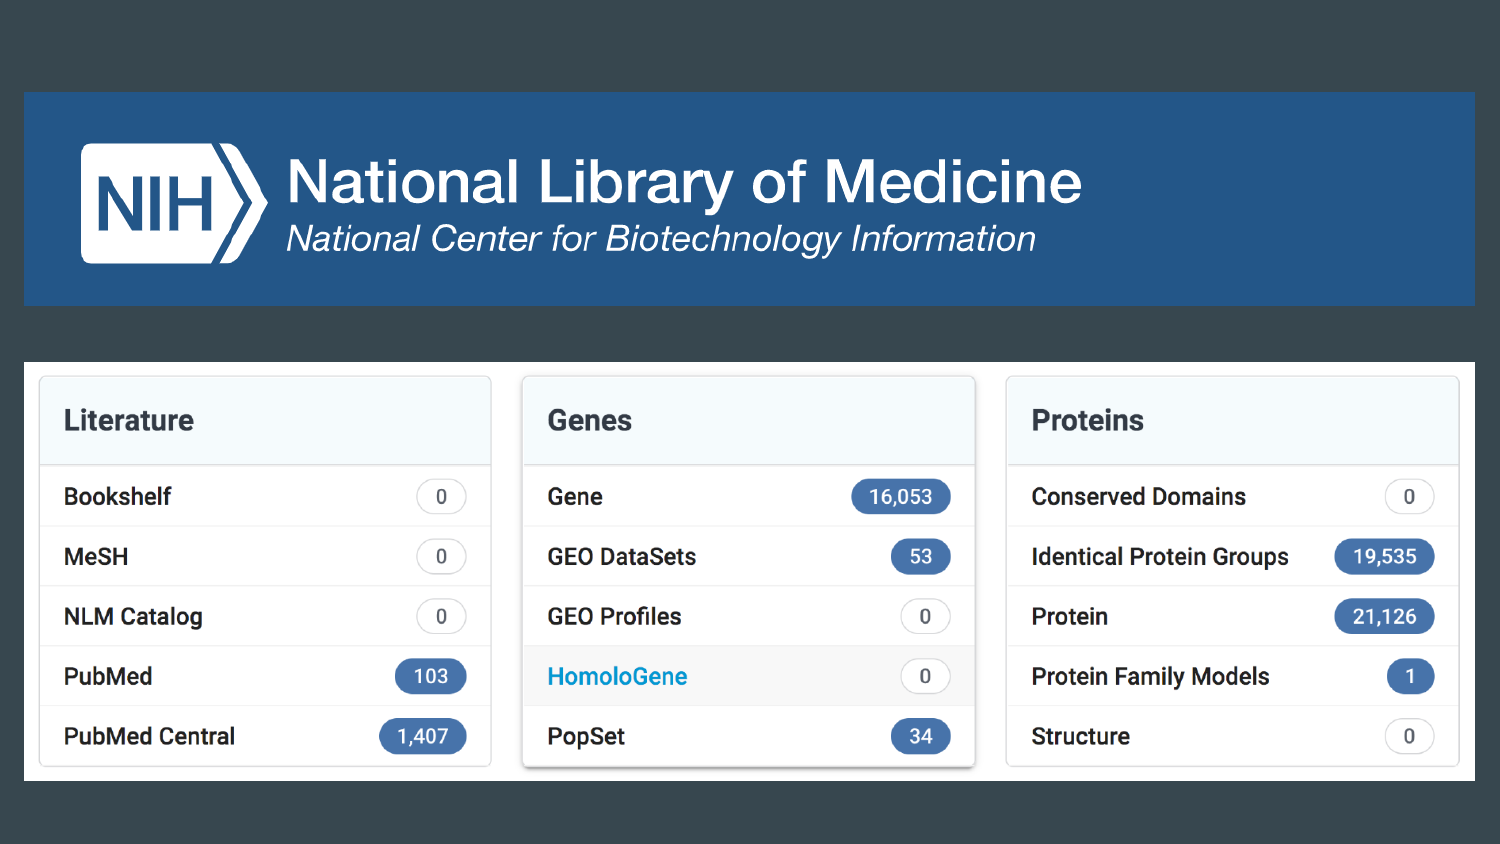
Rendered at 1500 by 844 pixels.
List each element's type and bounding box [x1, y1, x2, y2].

picture [24, 362, 1475, 781]
picture [24, 92, 1475, 306]
